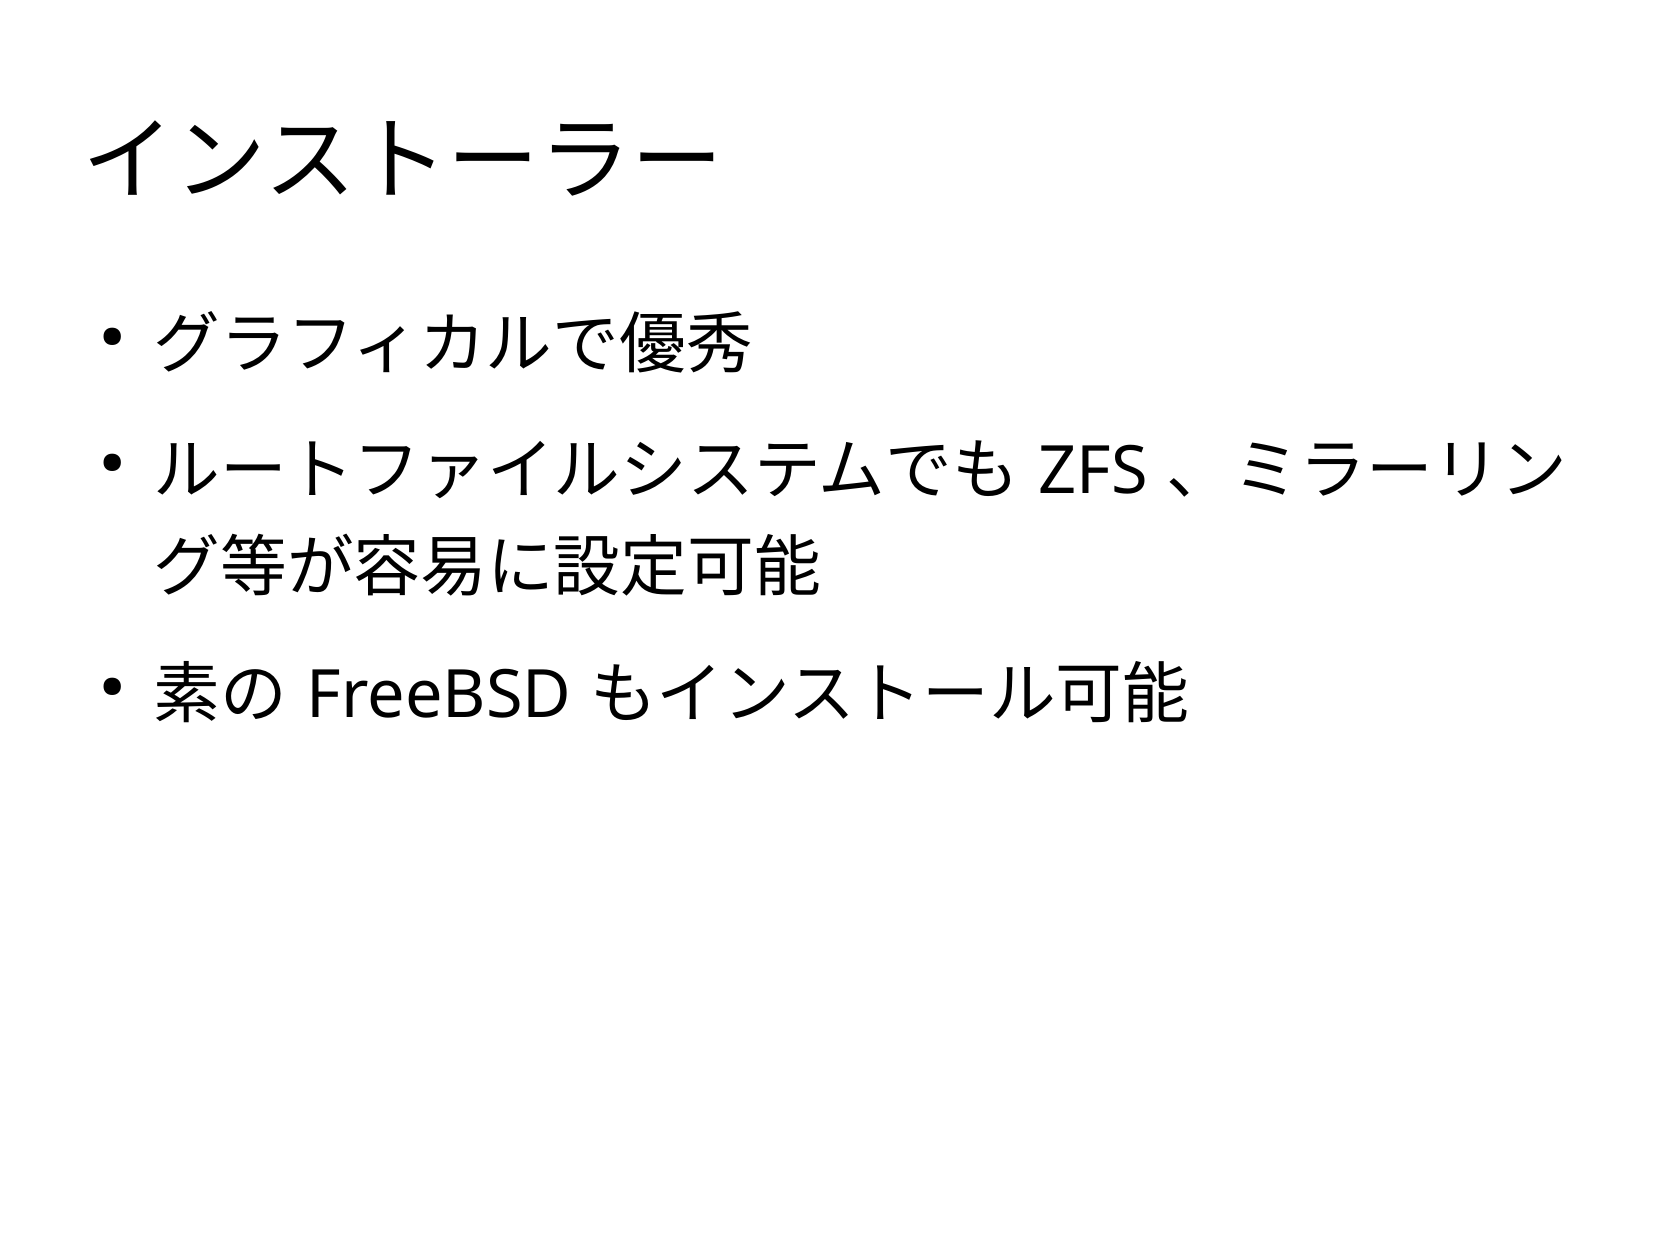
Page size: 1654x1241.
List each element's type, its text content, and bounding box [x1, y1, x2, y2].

list グラフィカルで優秀 ルートファイルシステムでもZFS、ミラーリング等が容易に設定可能 素のFreeBSDもインストール可能 [82, 290, 1571, 1109]
title インストーラー [82, 49, 1571, 257]
